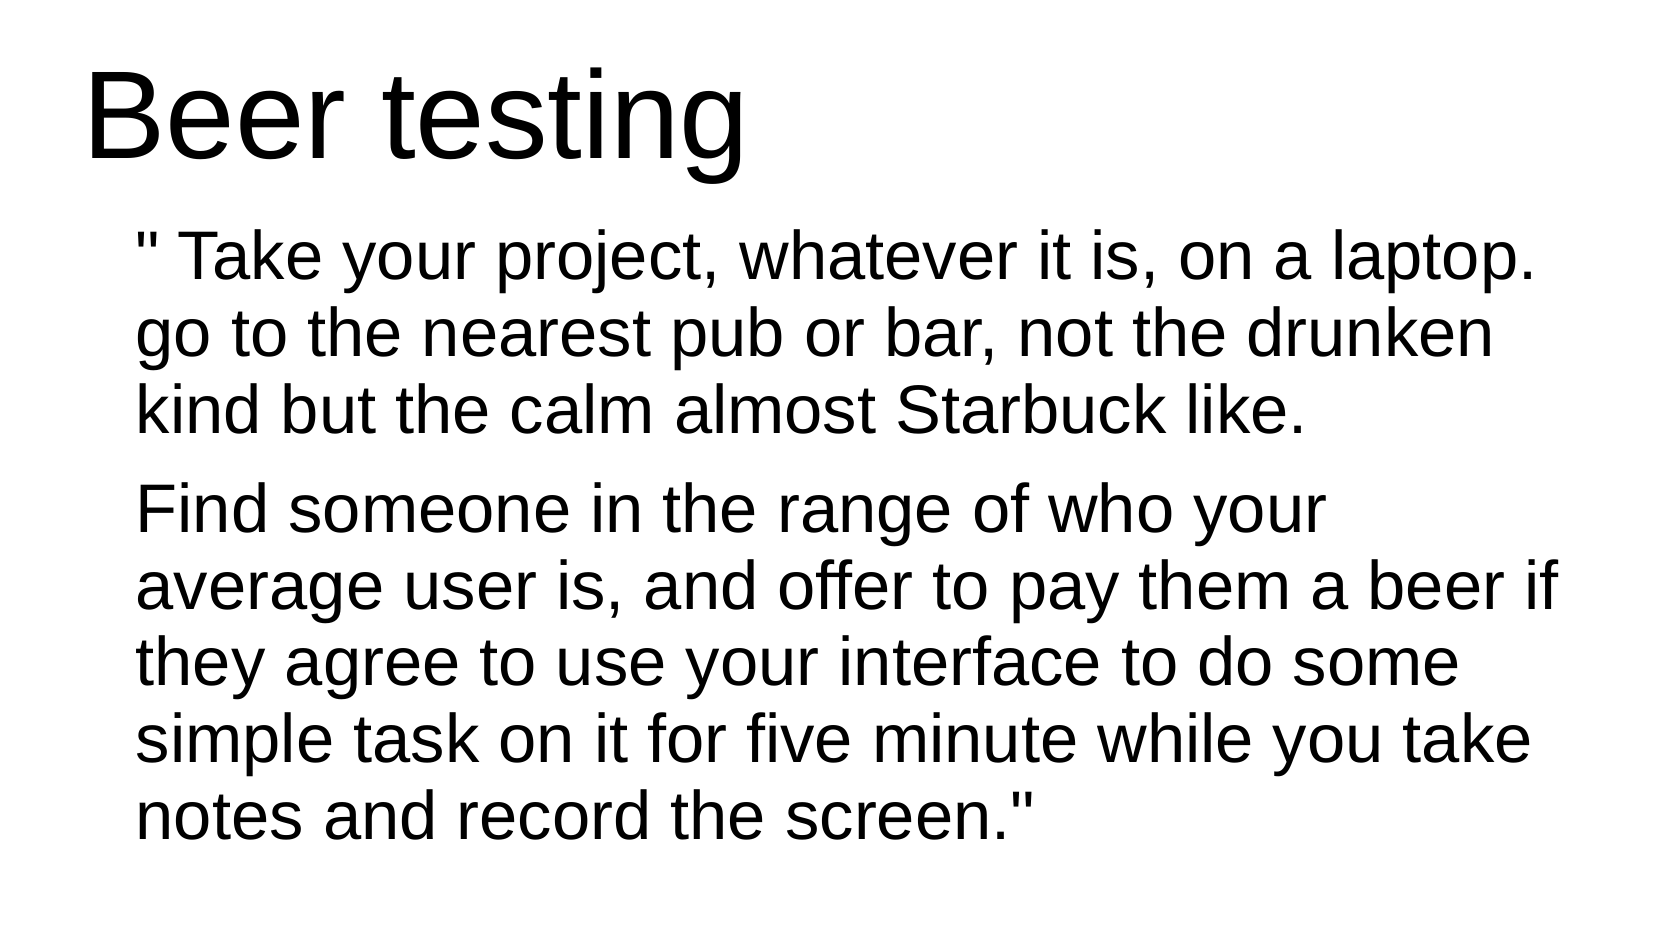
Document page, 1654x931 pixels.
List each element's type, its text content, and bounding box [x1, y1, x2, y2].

list " Take your project, whatever it is, on a laptop. go to the nearest pub or bar, not the drunken kind but the calm almost Starbuck like. Find someone in the range of who your average user is, and offer to pay them a beer if they agree to use your interface to do some simple task on it for five minute while you take notes and record the screen." [82, 217, 1571, 863]
title Beer testing [82, 37, 1571, 193]
